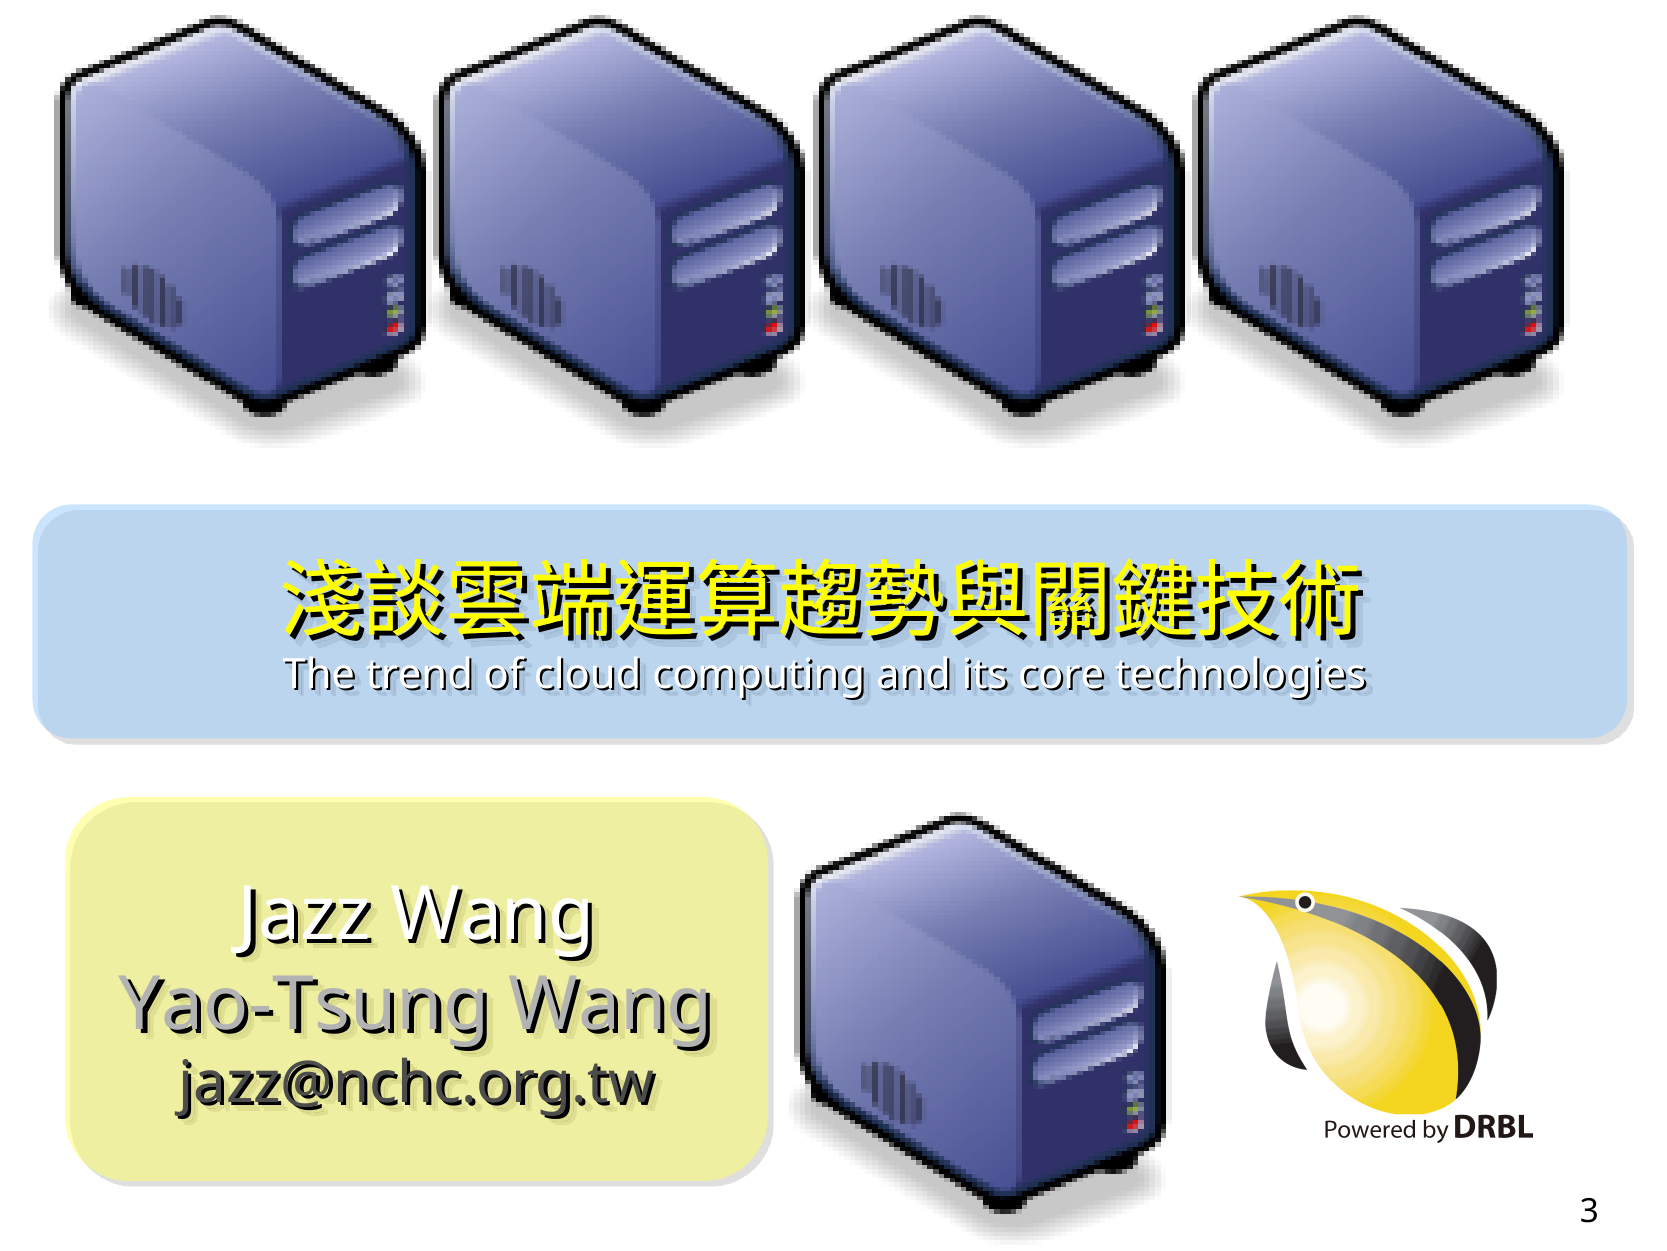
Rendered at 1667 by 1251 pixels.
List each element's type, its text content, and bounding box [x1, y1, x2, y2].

picture [1224, 874, 1548, 1152]
text_box Jazz Wang Yao-Tsung Wang jazz@nchc.org.tw [64, 797, 767, 1182]
picture [27, 2, 1609, 502]
picture [767, 800, 1211, 1249]
text_box 淺談雲端運算趨勢與關鍵技術 The trend of cloud computing and its core technologies [32, 504, 1628, 739]
